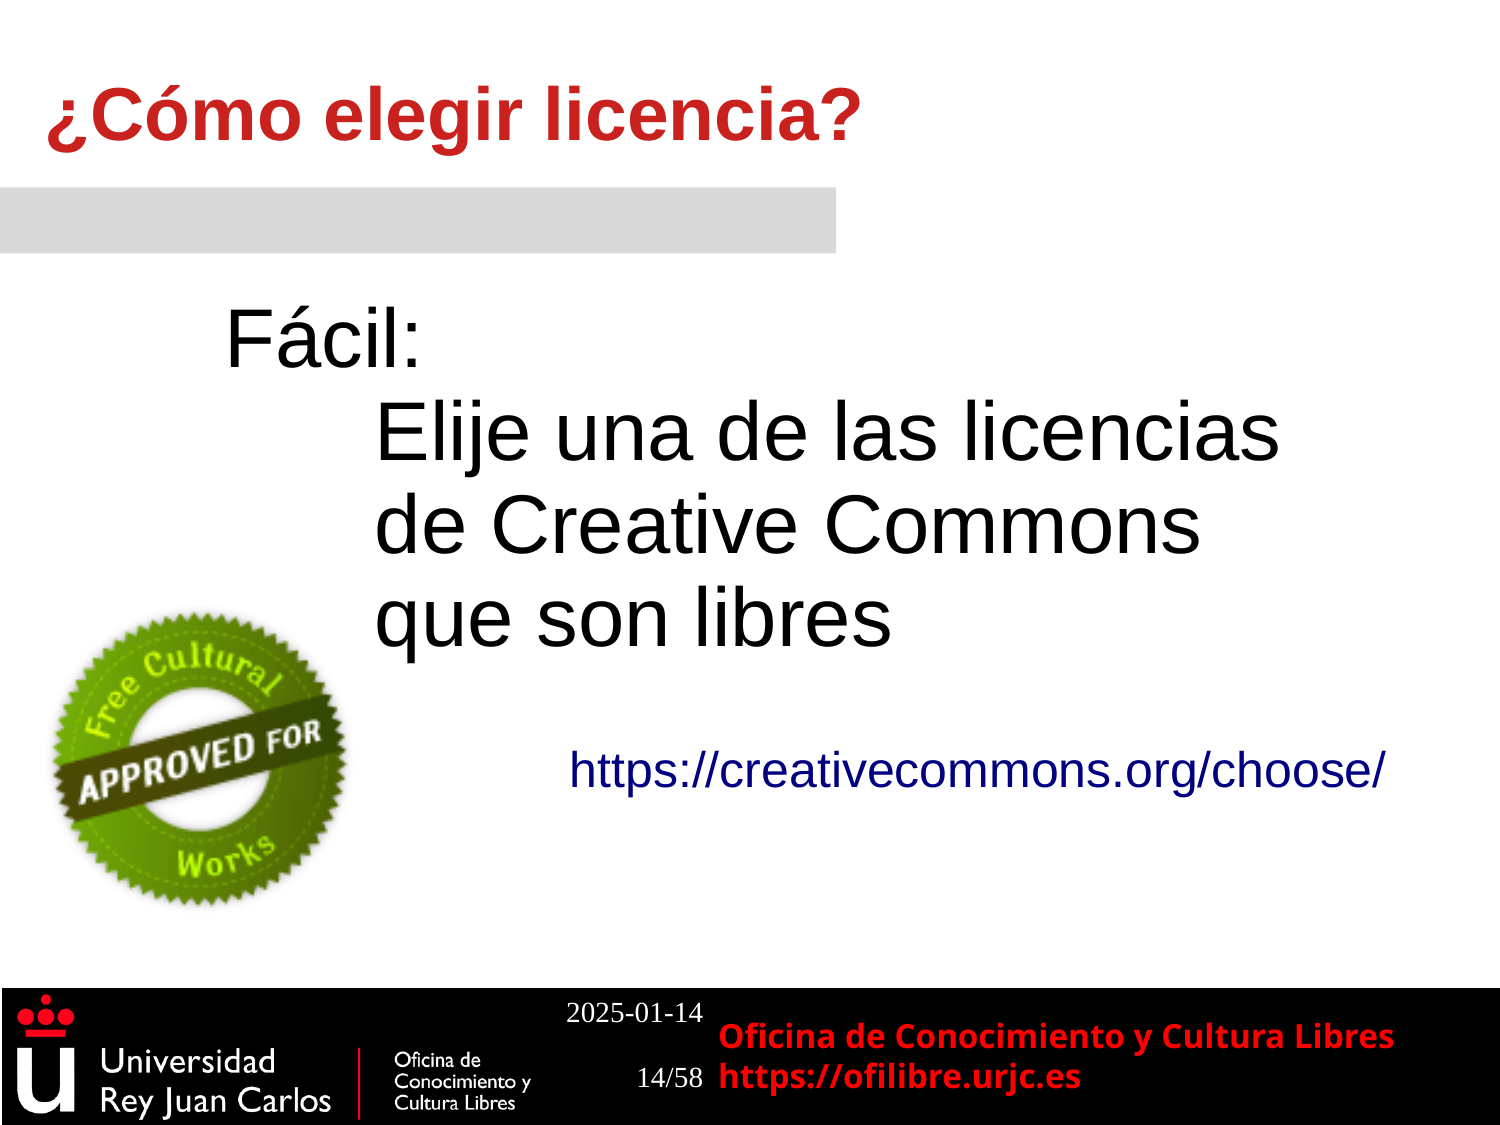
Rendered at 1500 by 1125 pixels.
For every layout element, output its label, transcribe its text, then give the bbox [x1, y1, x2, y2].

text_box ¿Cómo elegir licencia? [30, 64, 1306, 248]
text_box Fácil: Elije una de las licencias de Creative Commons que son libres [210, 285, 1442, 672]
text_box https://creativecommons.org/choose/ [555, 735, 1456, 848]
picture [45, 605, 355, 916]
picture [17, 994, 531, 1120]
title [75, 7, 1425, 196]
